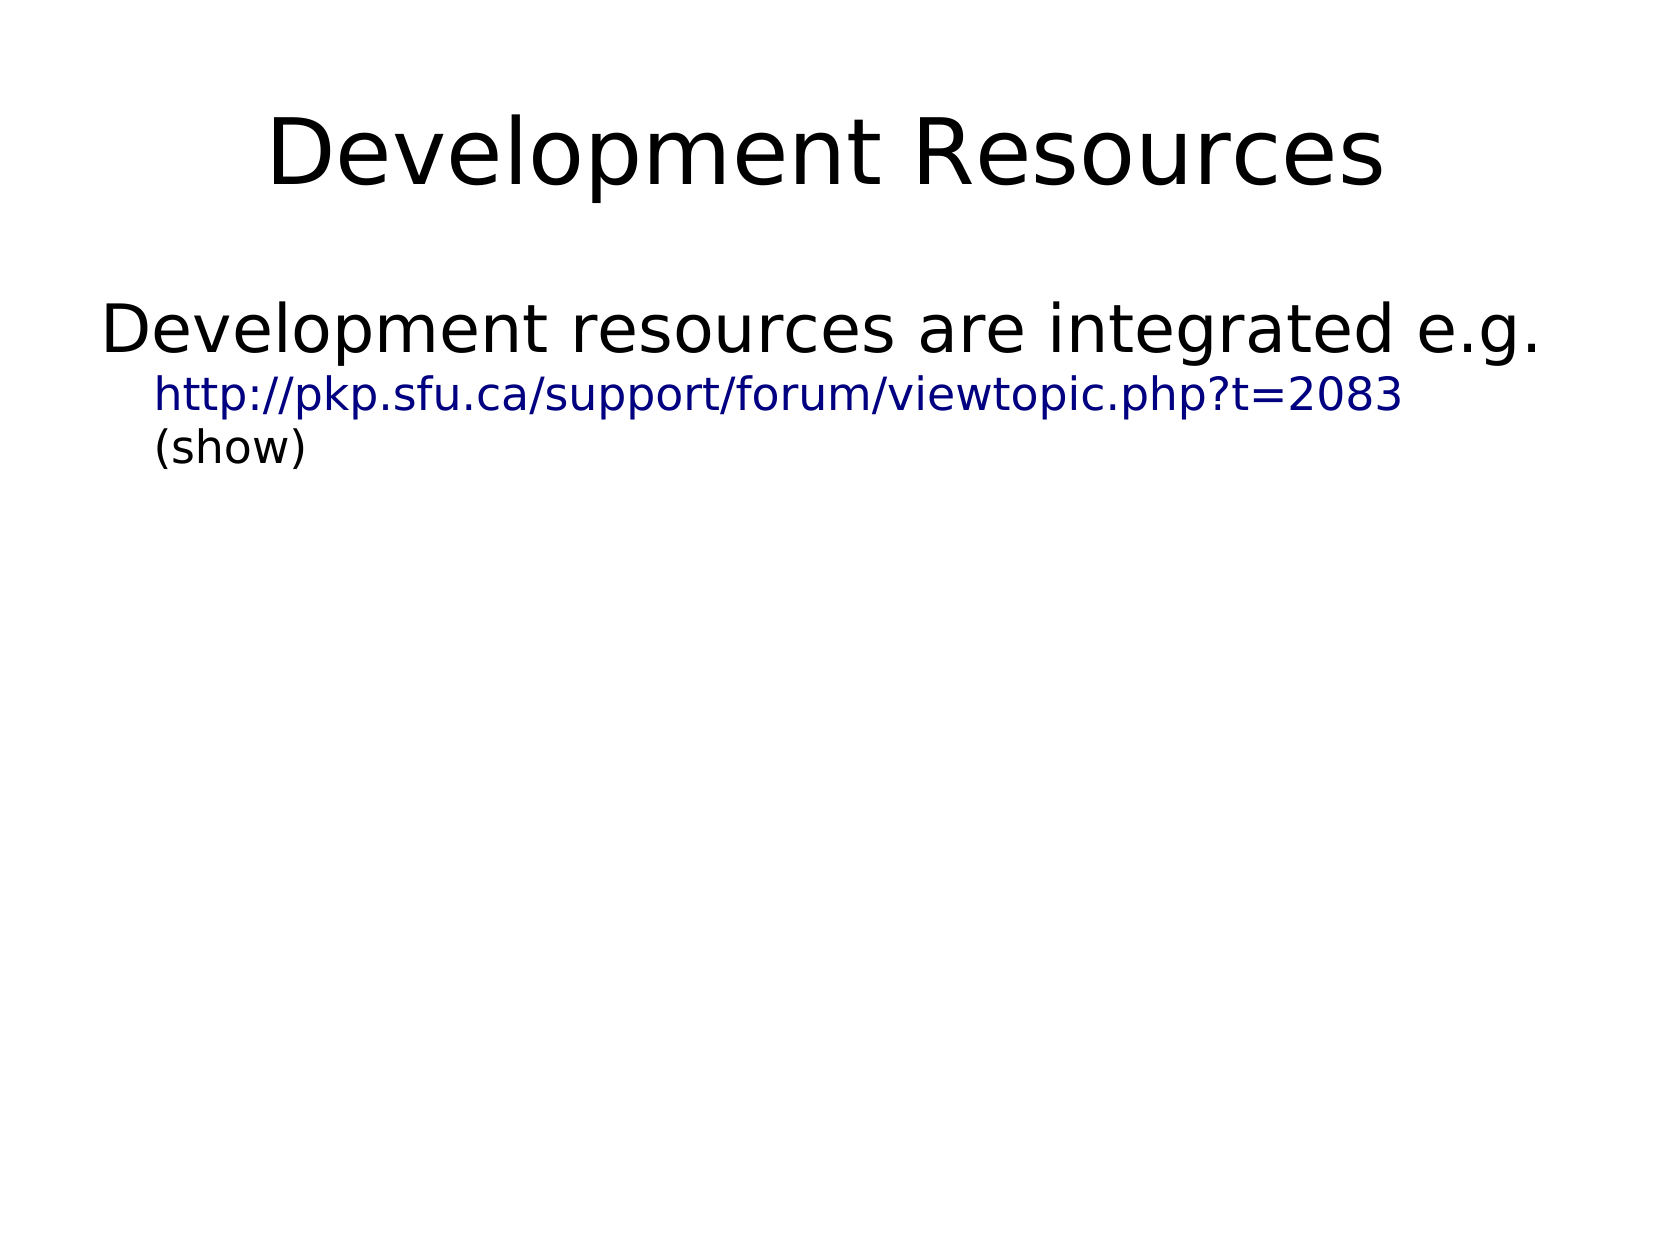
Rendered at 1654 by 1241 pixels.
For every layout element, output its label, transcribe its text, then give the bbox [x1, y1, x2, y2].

list Development resources are integrated e.g. http://pkp.sfu.ca/support/forum/viewtopic.php?t=2083 (show) [82, 290, 1571, 1094]
title Development Resources [82, 56, 1571, 250]
